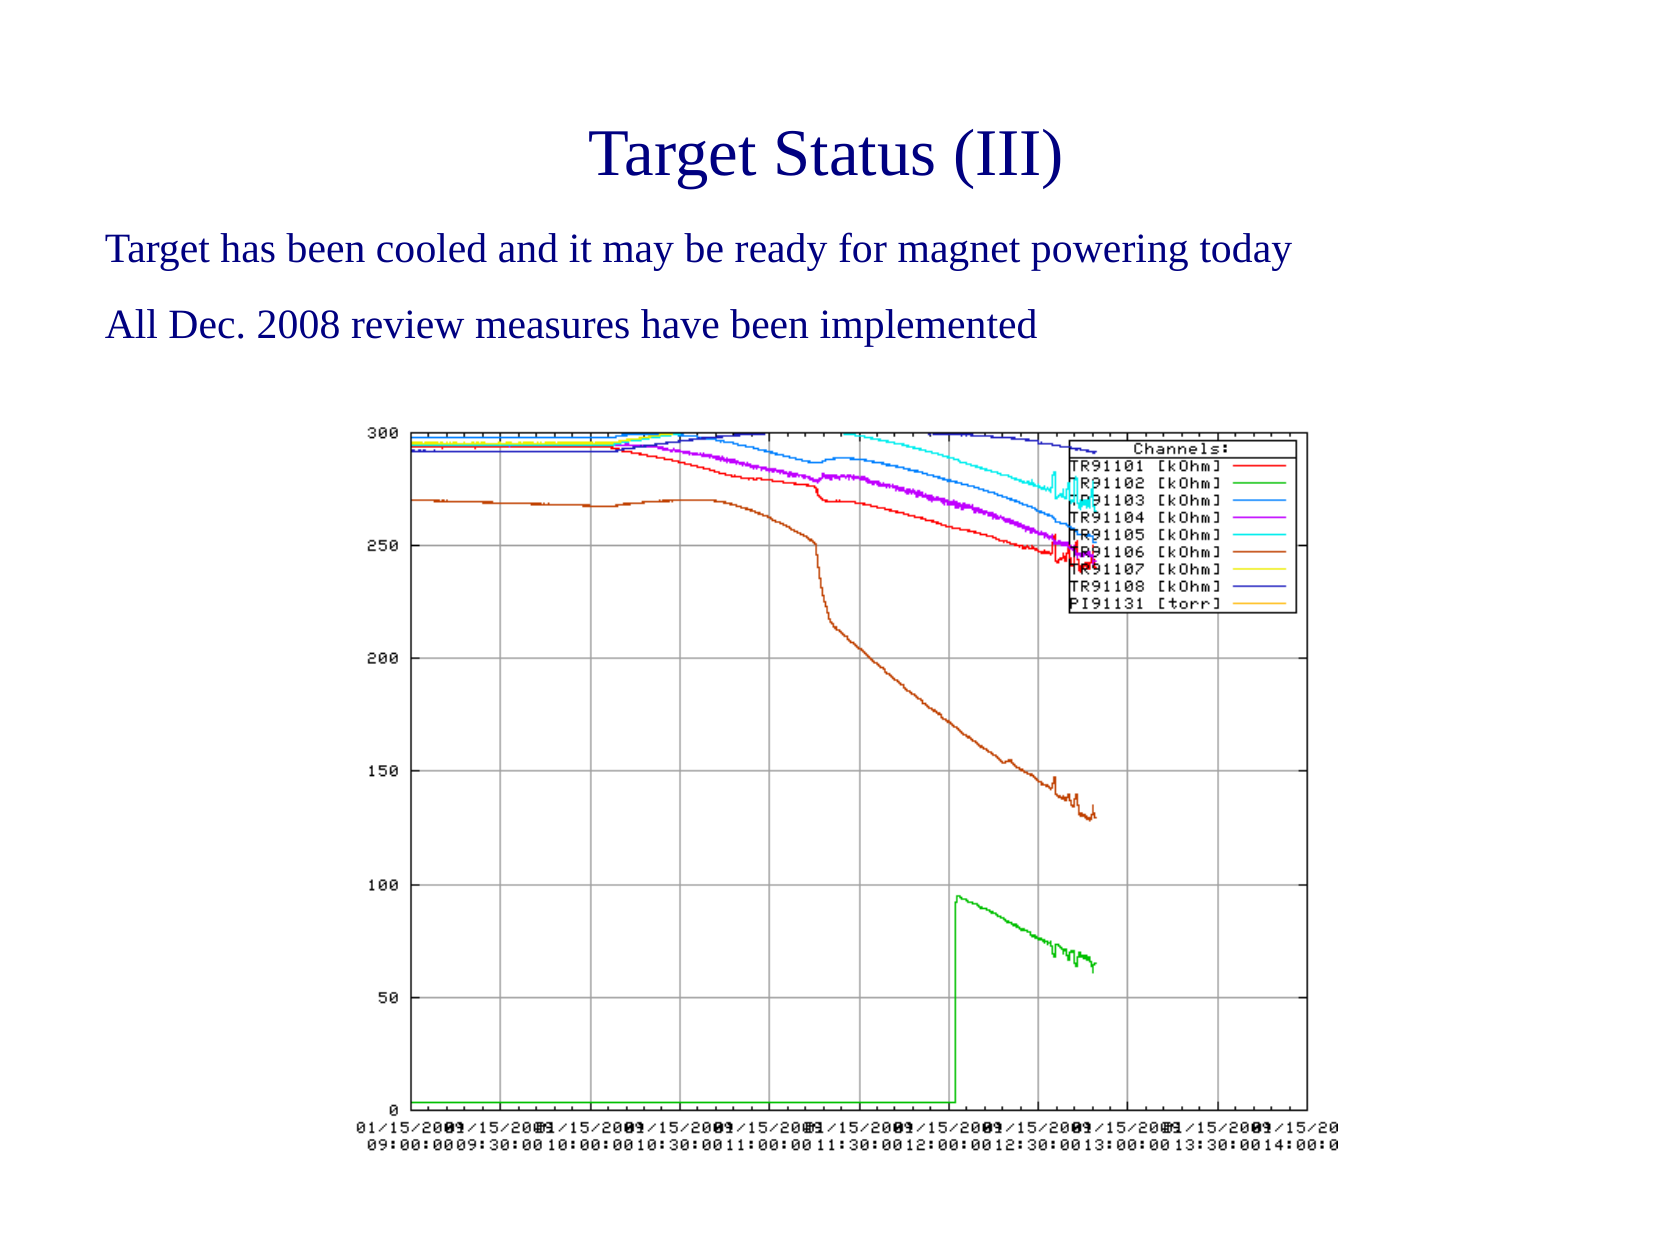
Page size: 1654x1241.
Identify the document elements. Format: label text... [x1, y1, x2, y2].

picture [337, 412, 1338, 1163]
list Target has been cooled and it may be ready for magnet powering today All Dec. 2008 review measures have been implemented [86, 225, 1576, 466]
title Target Status (III) [82, 49, 1571, 257]
